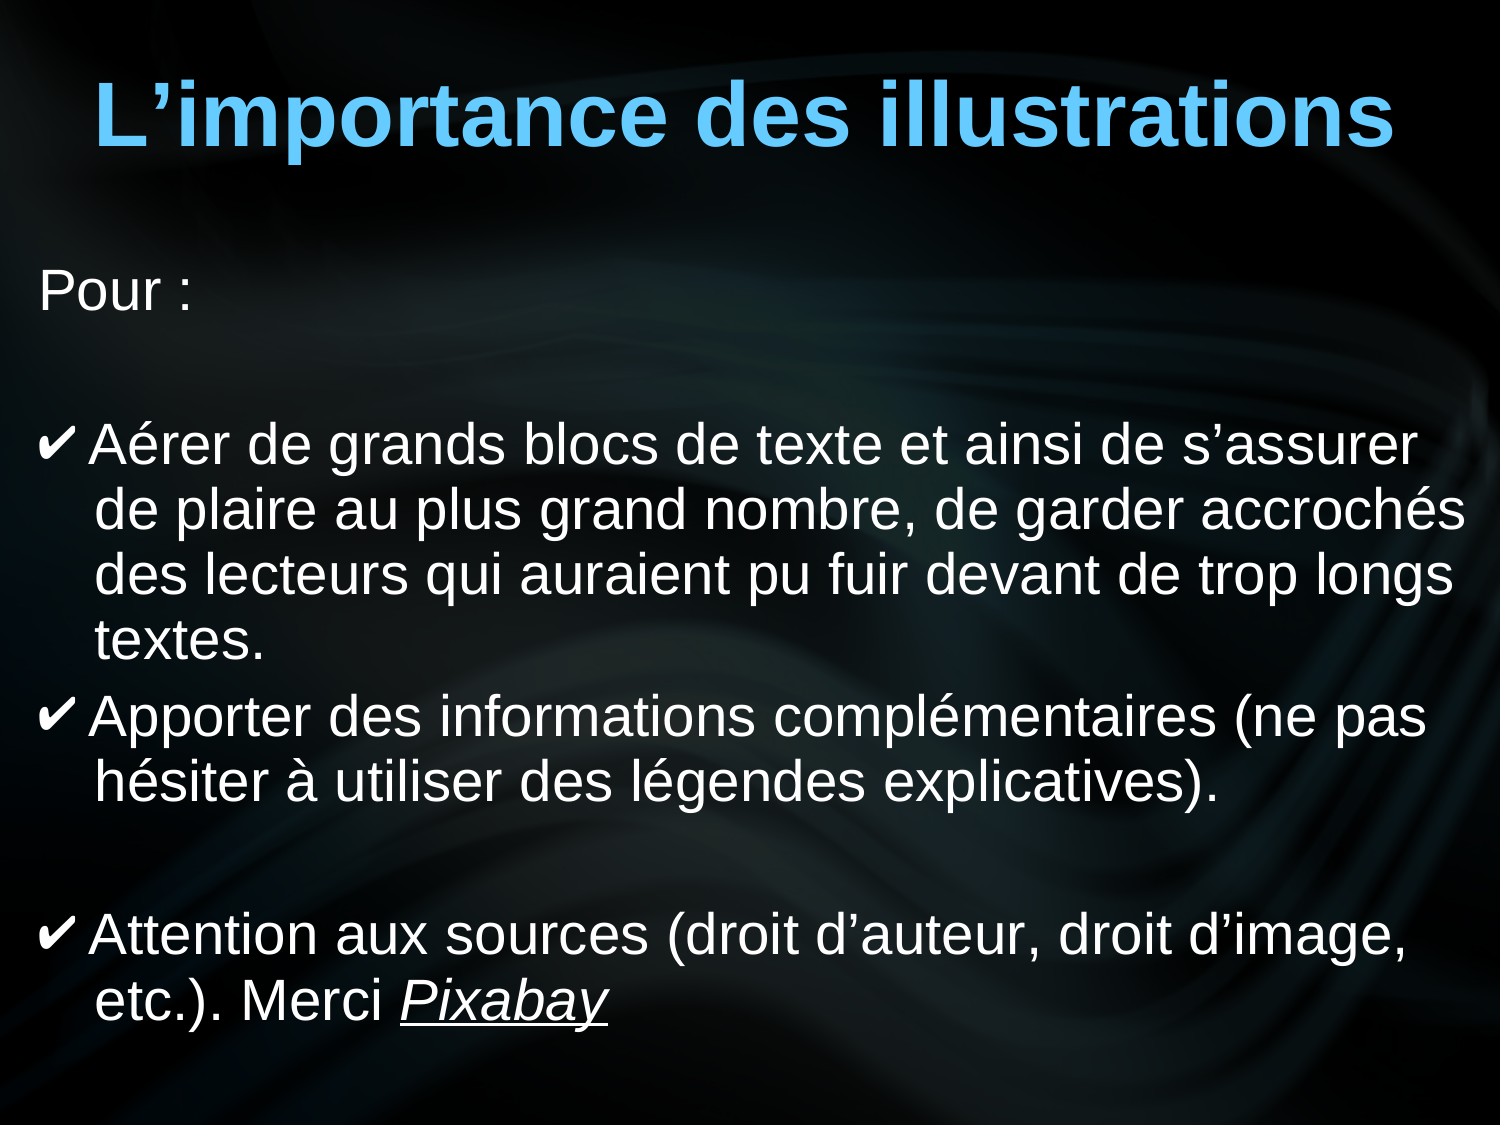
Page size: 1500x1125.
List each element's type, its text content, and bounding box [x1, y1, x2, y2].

list Pour : Aérer de grands blocs de texte et ainsi de s’assurer de plaire au plus grand nombre, de garder accrochés des lecteurs qui auraient pu fuir devant de trop longs textes. Apporter des informations complémentaires (ne pas hésiter à utiliser des légendes explicatives). Attention aux sources (droit d’auteur, droit d’image, etc.). Merci Pixabay [23, 250, 1489, 1125]
title L’importance des illustrations [51, 0, 1441, 250]
